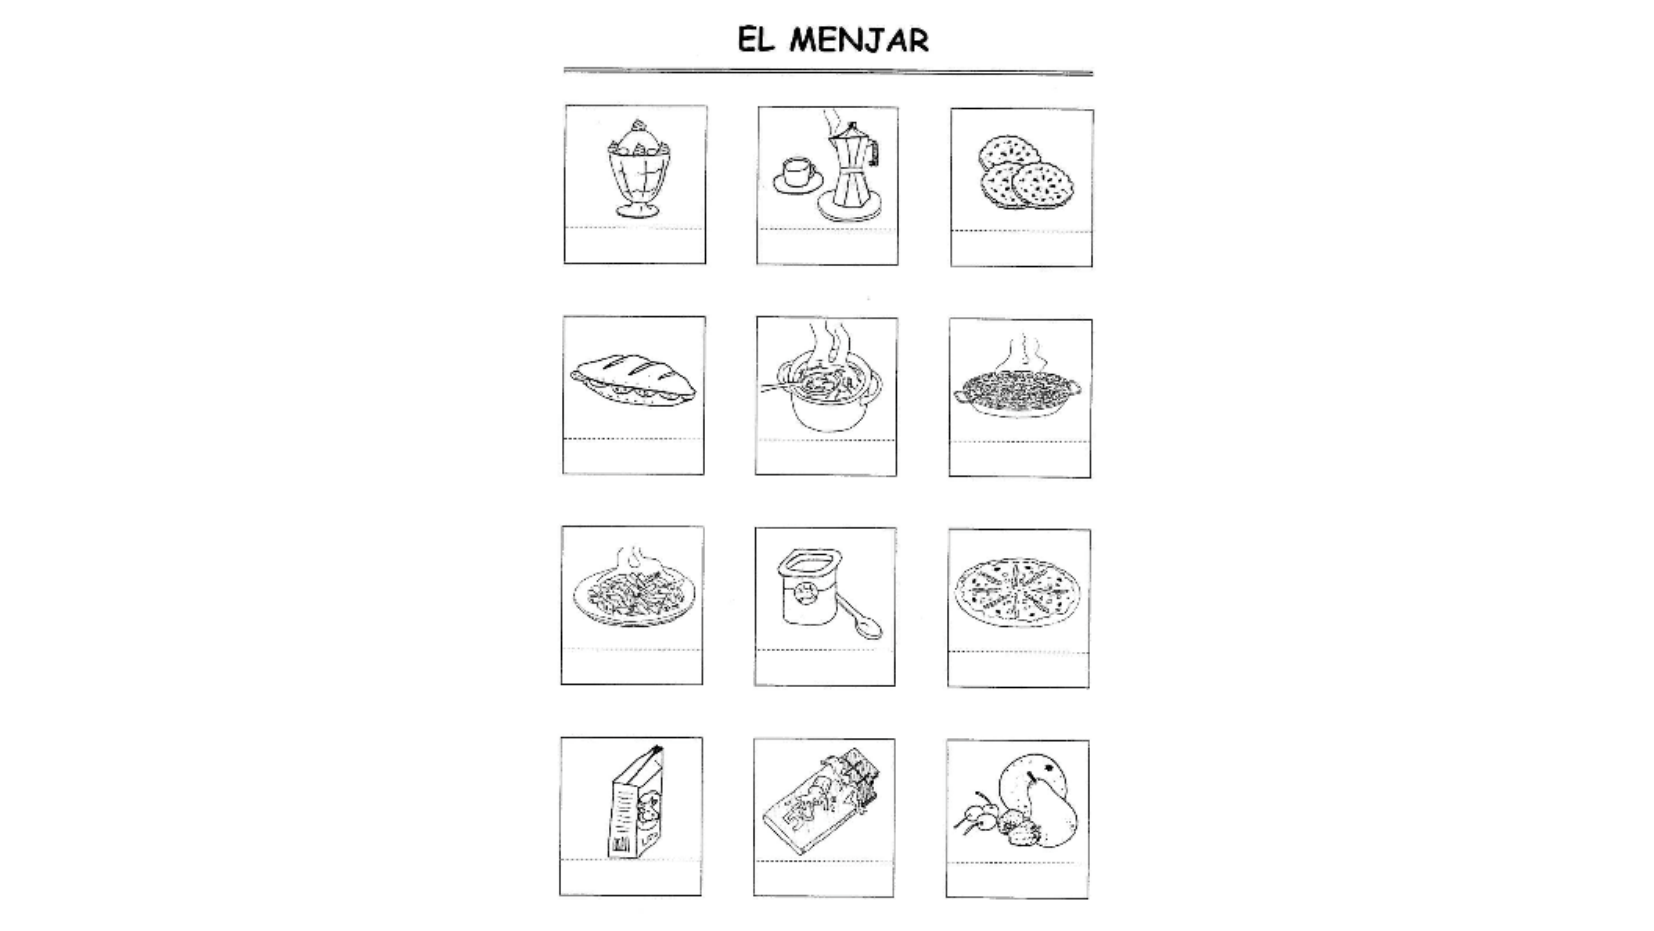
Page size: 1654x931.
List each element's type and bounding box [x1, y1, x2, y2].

picture [536, 11, 1115, 917]
